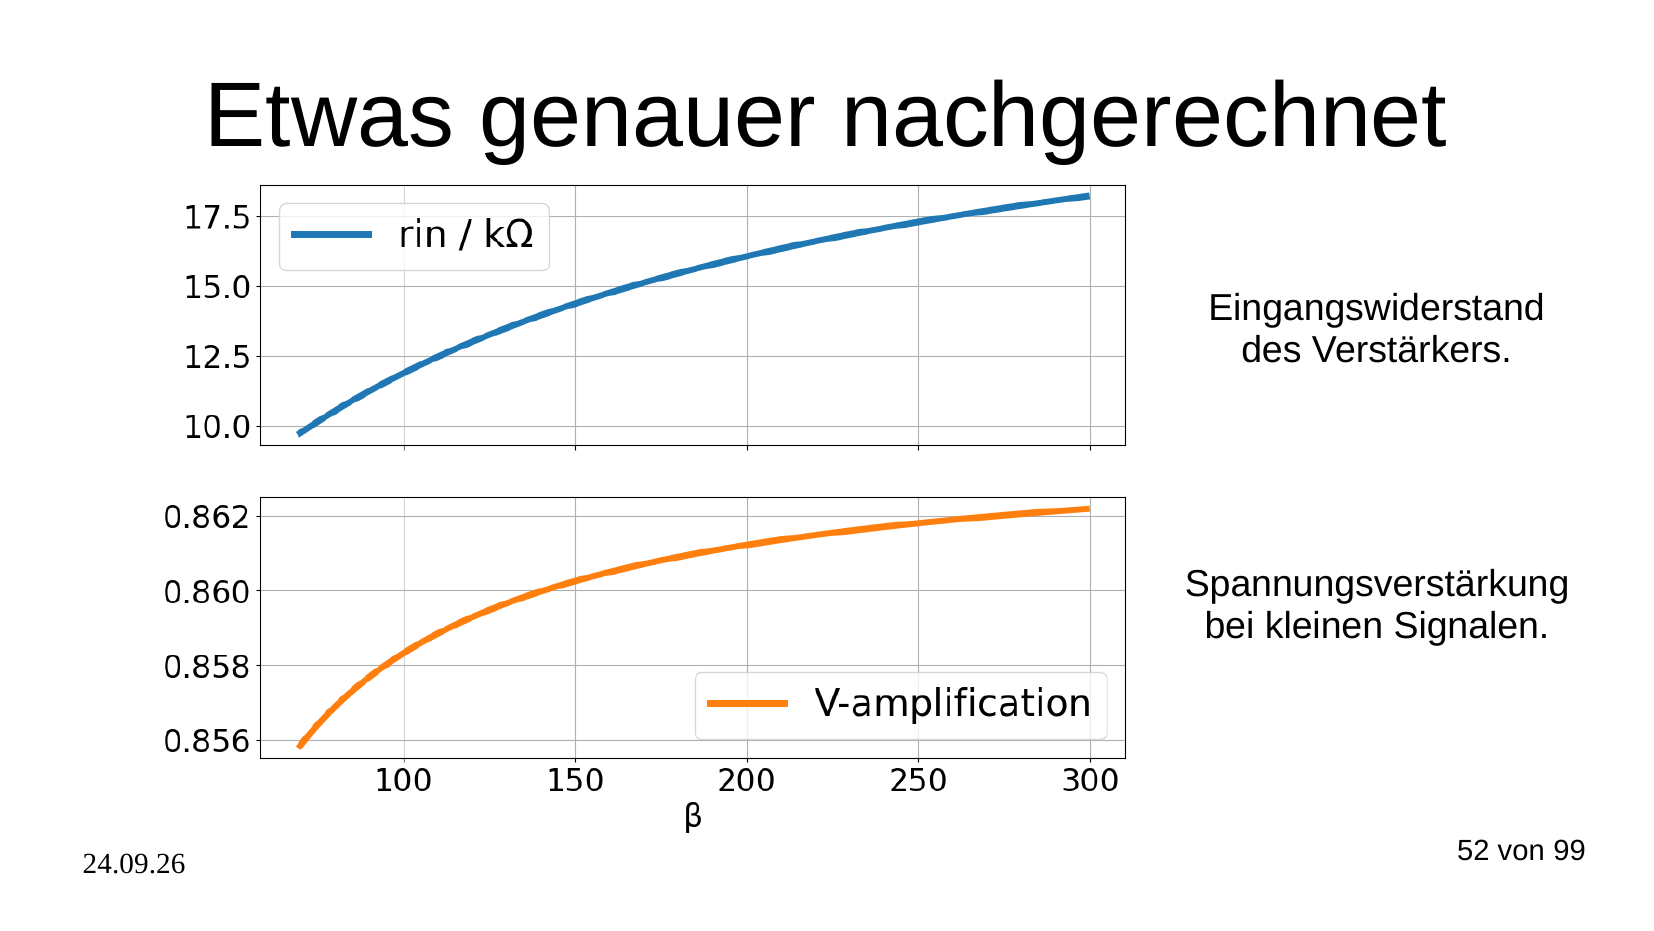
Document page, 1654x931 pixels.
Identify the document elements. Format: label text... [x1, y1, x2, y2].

title Etwas genauer nachgerechnet [82, 37, 1571, 193]
text_box Eingangswiderstand des Verstärkers. [1192, 279, 1561, 378]
picture [153, 175, 1134, 842]
text_box Spannungsverstärkung bei kleinen Signalen. [1169, 555, 1585, 654]
